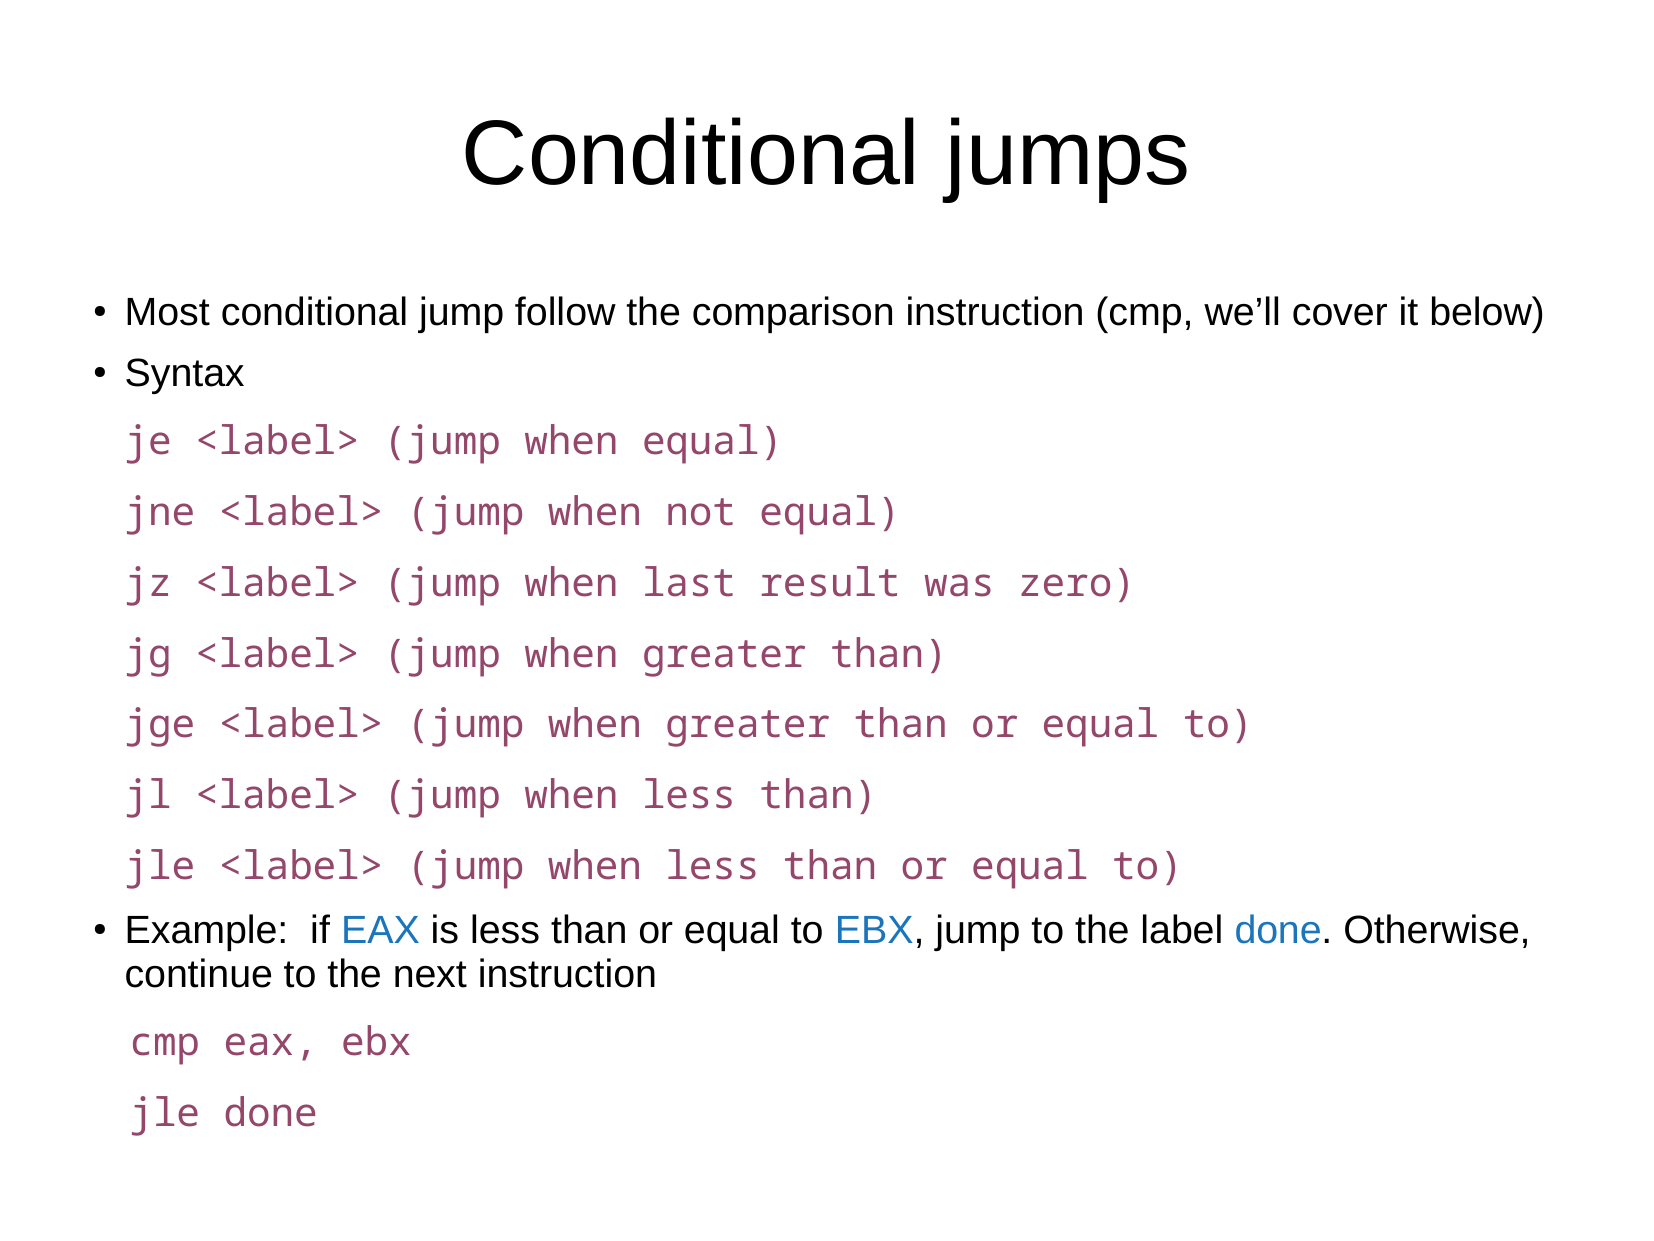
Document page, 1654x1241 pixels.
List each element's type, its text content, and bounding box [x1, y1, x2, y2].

list Most conditional jump follow the comparison instruction (cmp, we’ll cover it below) Syntax je <label> (jump when equal) jne <label> (jump when not equal) jz <label> (jump when last result was zero) jg <label> (jump when greater than) jge <label> (jump when greater than or equal to) jl <label> (jump when less than) jle <label> (jump when less than or equal to) Example: if EAX is less than or equal to EBX, jump to the label done. Otherwise, continue to the next instruction cmp eax, ebx jle done [82, 290, 1571, 1163]
title Conditional jumps [82, 49, 1571, 257]
